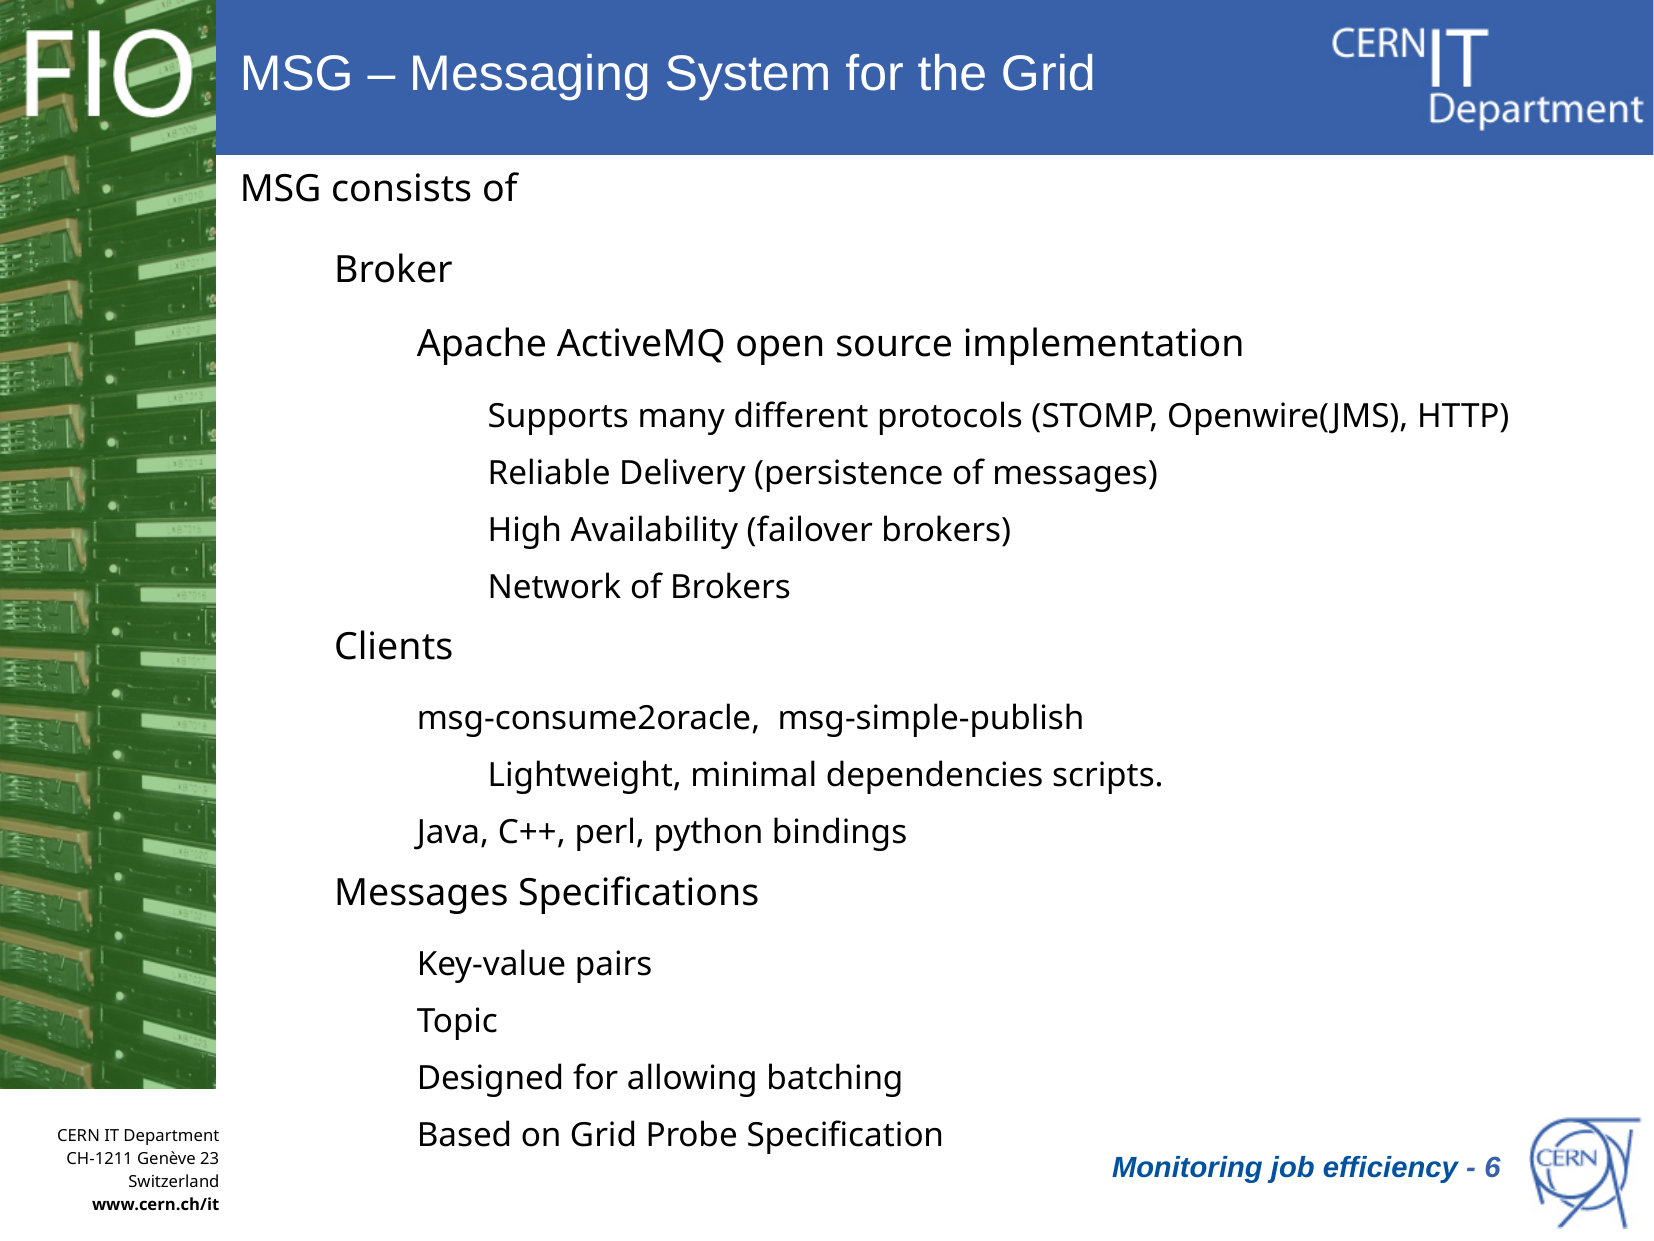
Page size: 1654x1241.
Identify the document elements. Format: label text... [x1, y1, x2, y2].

picture [216, 0, 1654, 155]
text_box MSG consists of Broker Apache ActiveMQ open source implementation Supports many different protocols (STOMP, Openwire(JMS), HTTP) Reliable Delivery (persistence of messages) High Availability (failover brokers) Network of Brokers Clients msg-consume2oracle, msg-simple-publish Lightweight, minimal dependencies scripts. Java, C++, perl, python bindings Messages Specifications Key-value pairs Topic Designed for allowing batching Based on Grid Probe Specification [225, 154, 1594, 1194]
text_box MSG – Messaging System for the Grid [225, 37, 1121, 113]
picture [1529, 1116, 1642, 1229]
